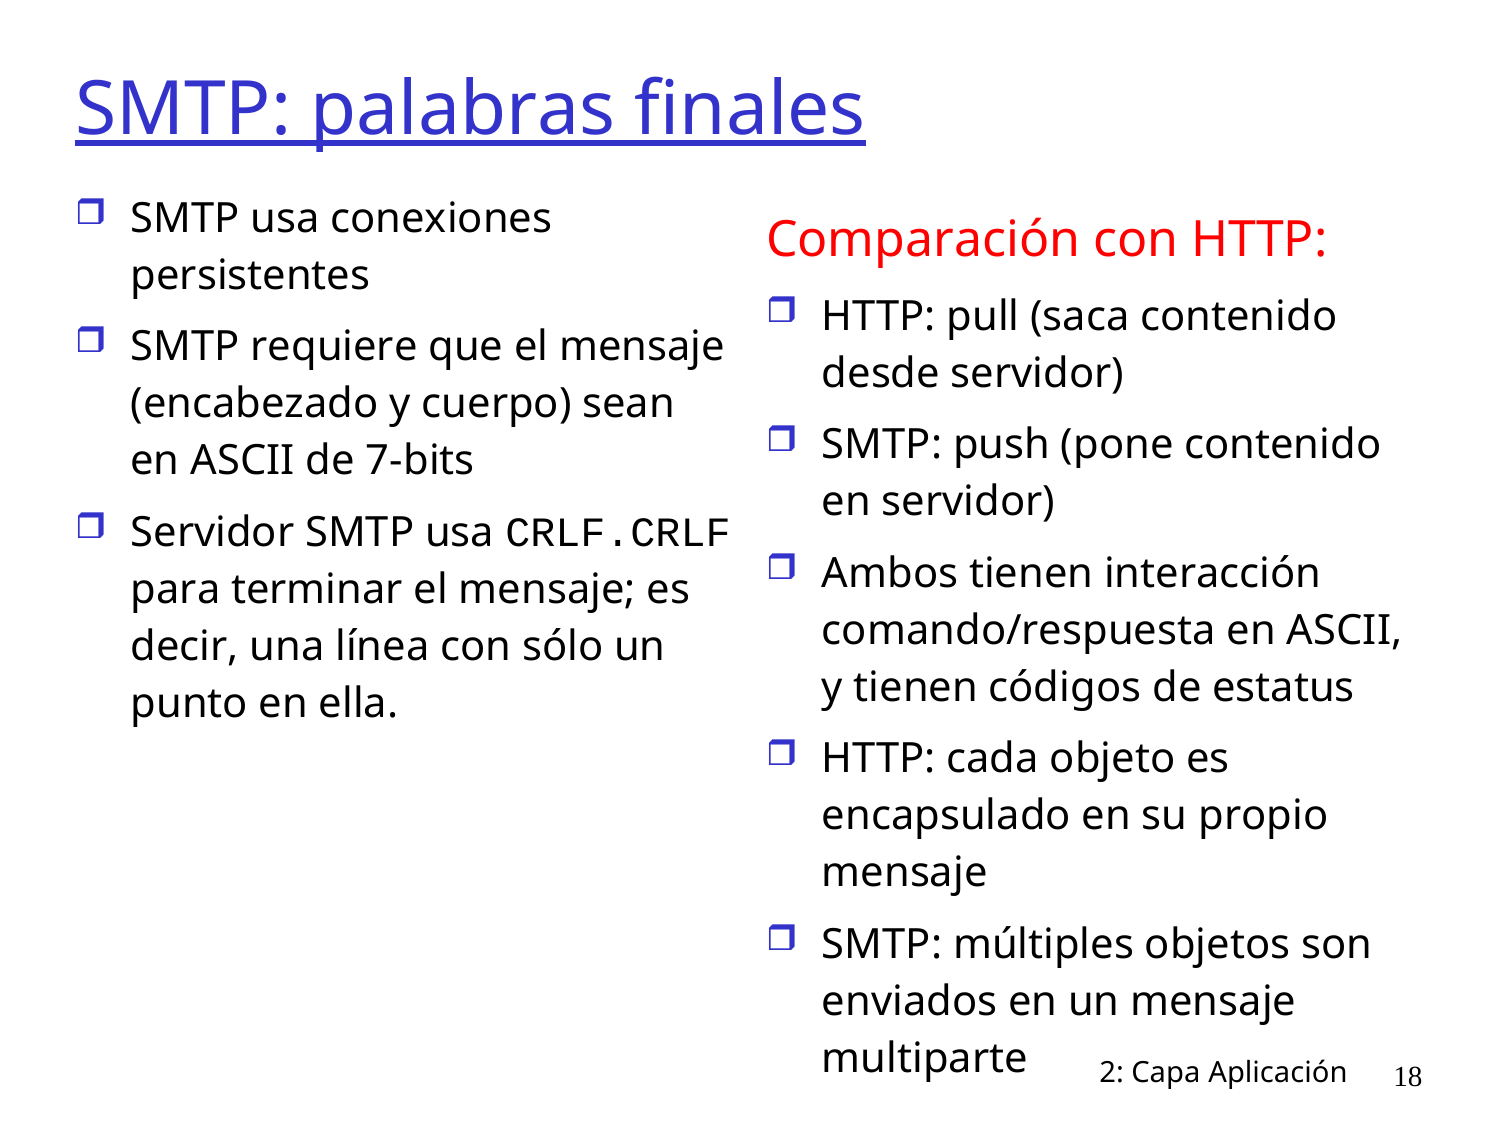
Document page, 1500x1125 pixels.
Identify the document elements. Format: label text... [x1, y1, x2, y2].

list SMTP usa conexiones persistentes SMTP requiere que el mensaje (encabezado y cuerpo) sean en ASCII de 7-bits Servidor SMTP usa CRLF.CRLF para terminar el mensaje; es decir, una línea con sólo un punto en ella. [75, 187, 734, 1021]
list Comparación con HTTP: HTTP: pull (saca contenido desde servidor)‏ SMTP: push (pone contenido en servidor)‏ Ambos tienen interacción comando/respuesta en ASCII, y tienen códigos de estatus HTTP: cada objeto es encapsulado en su propio mensaje SMTP: múltiples objetos son enviados en un mensaje multiparte [766, 202, 1426, 1013]
title SMTP: palabras finales [75, 23, 1426, 188]
